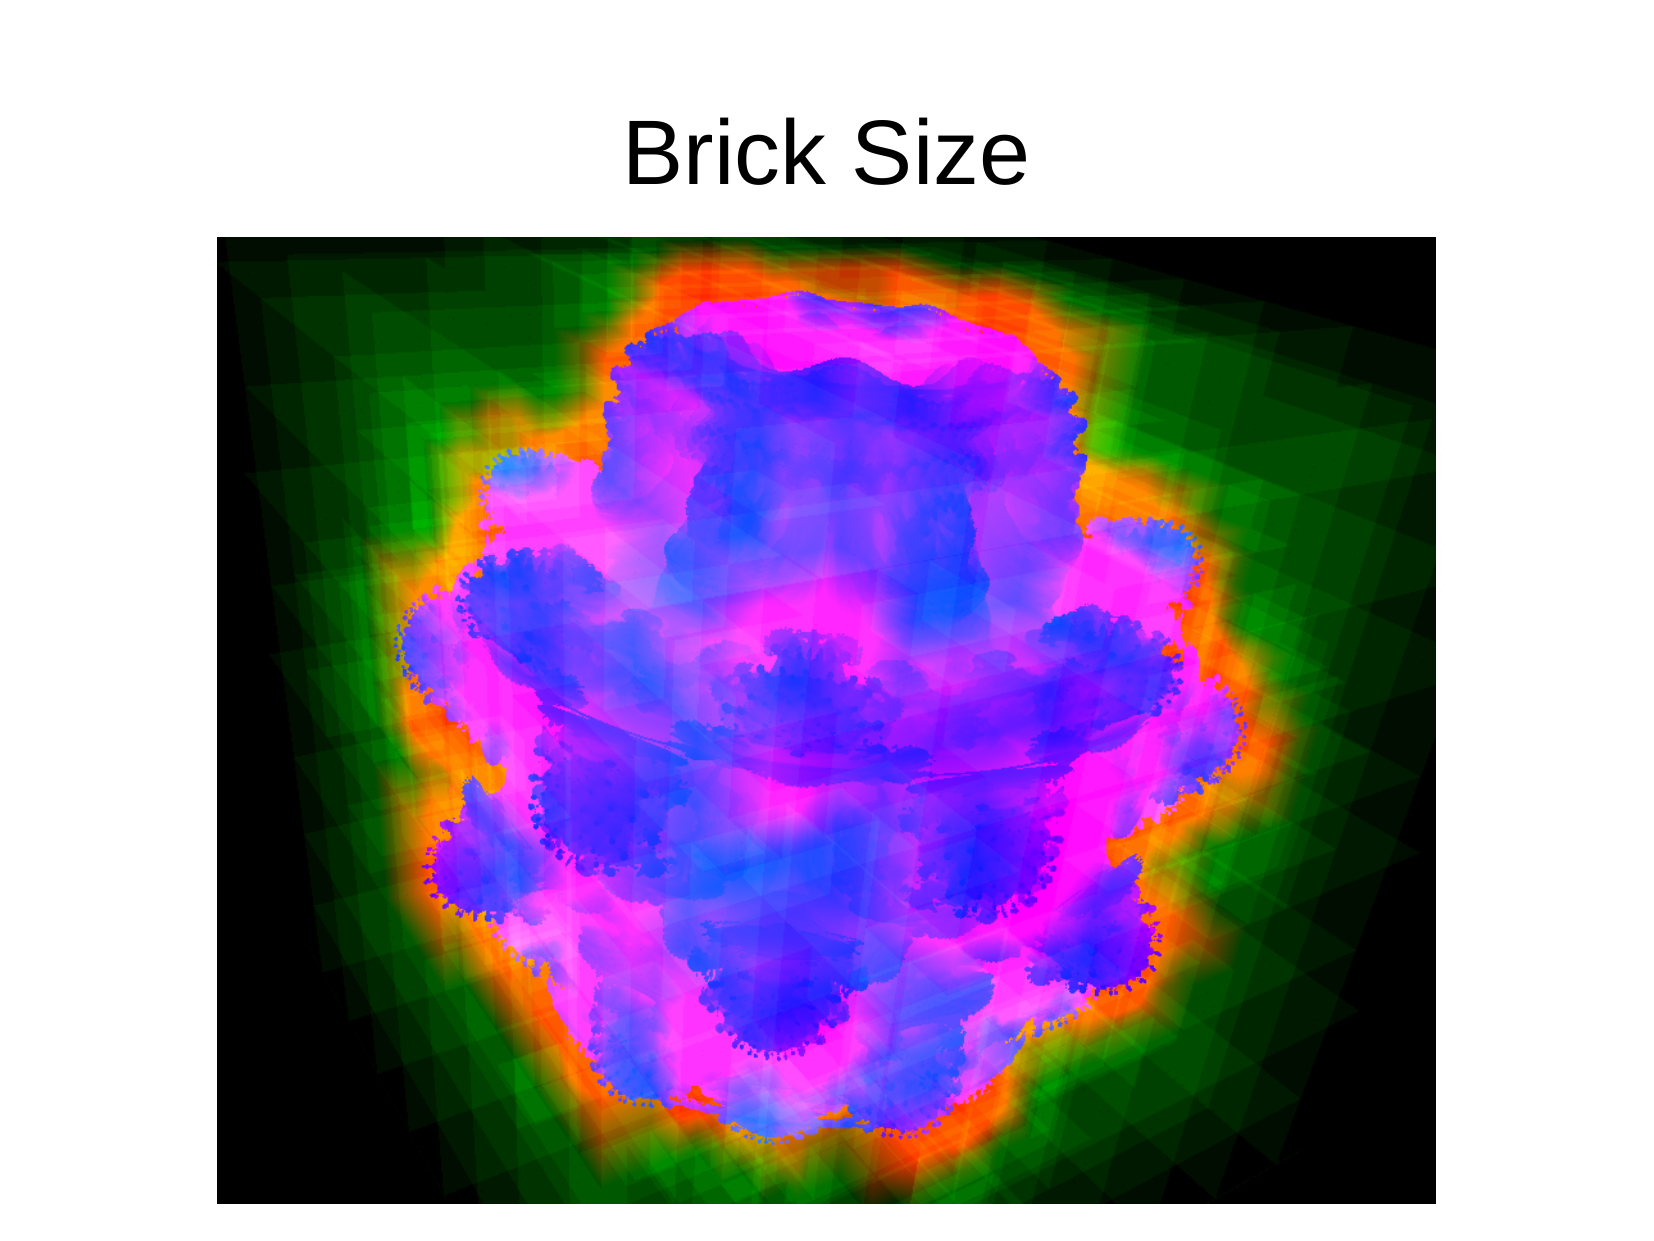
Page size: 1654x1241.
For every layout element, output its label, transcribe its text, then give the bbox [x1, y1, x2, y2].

title Brick Size [82, 49, 1571, 257]
picture [217, 237, 1436, 1204]
